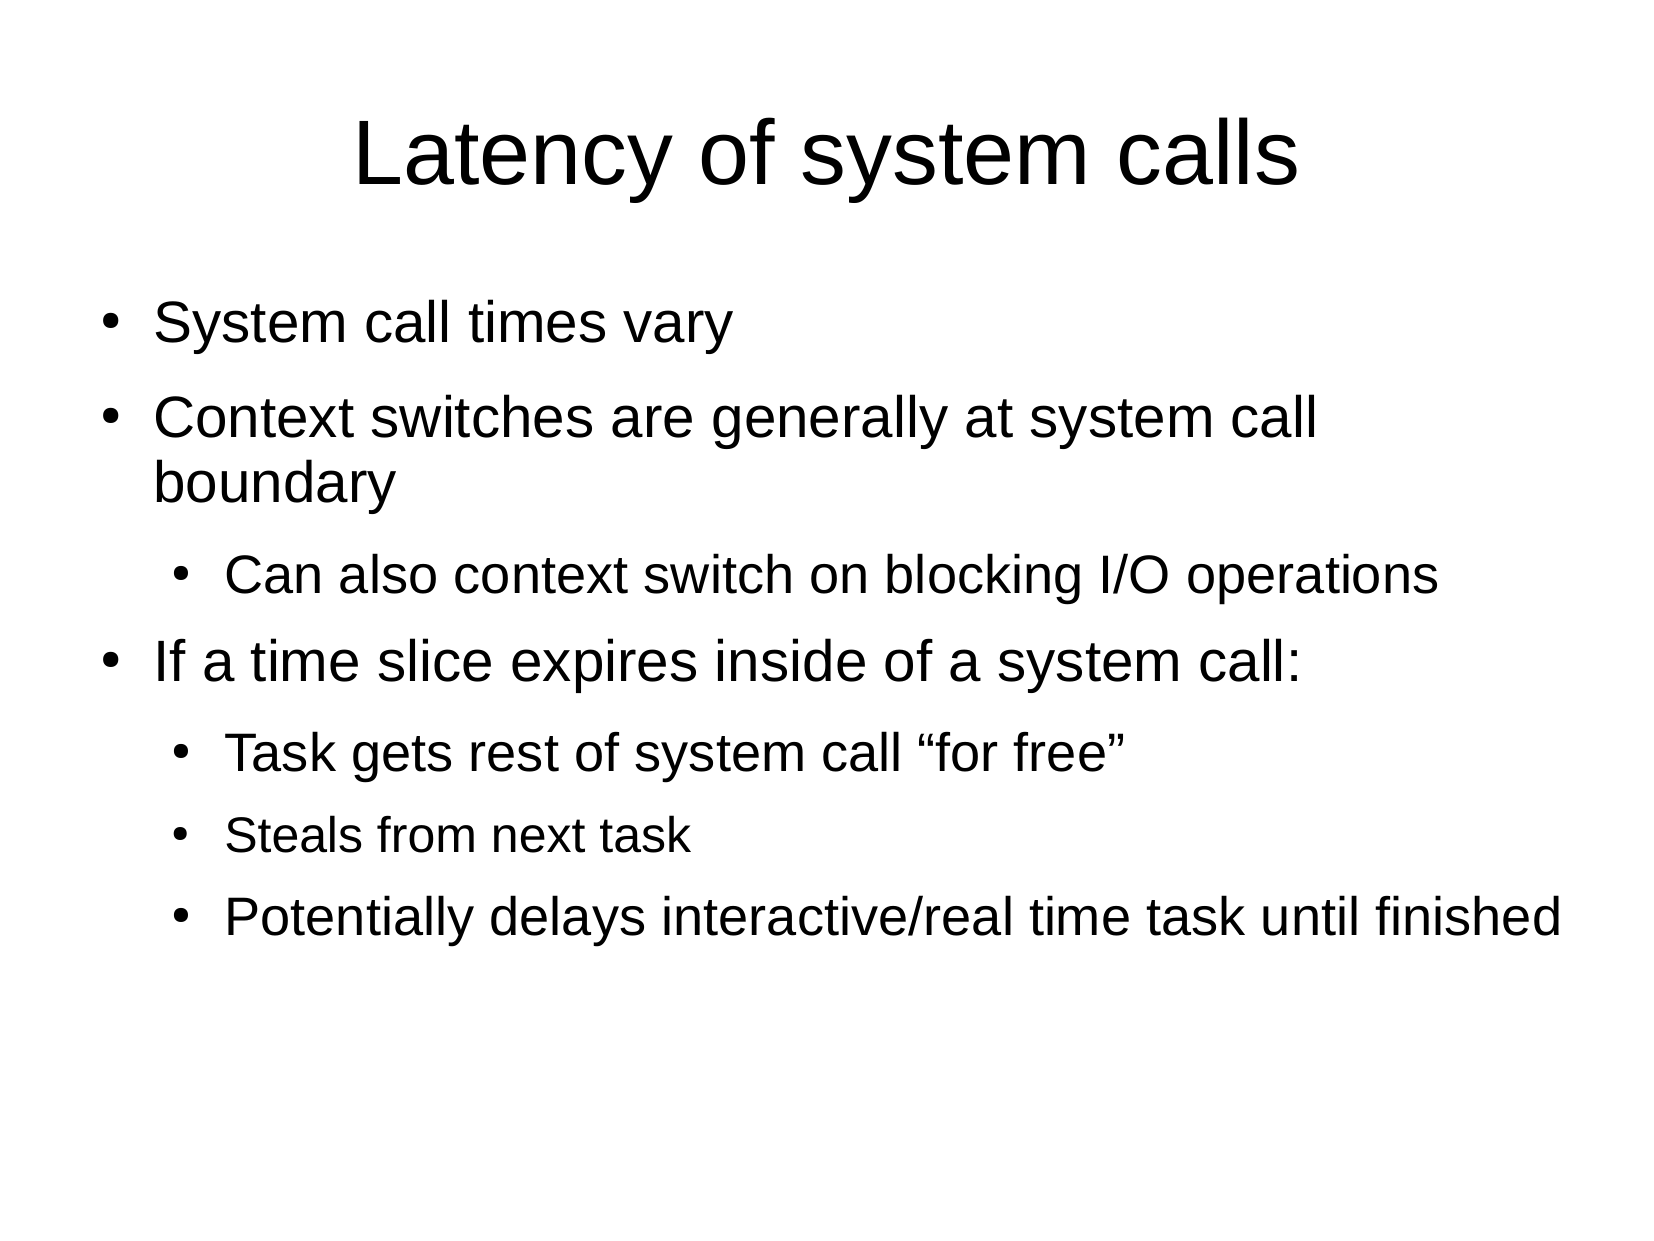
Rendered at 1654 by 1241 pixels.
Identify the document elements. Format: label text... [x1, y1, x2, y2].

title Latency of system calls [82, 49, 1571, 257]
list System call times vary Context switches are generally at system call boundary Can also context switch on blocking I/O operations If a time slice expires inside of a system call: Task gets rest of system call “for free” Steals from next task Potentially delays interactive/real time task until finished [82, 290, 1571, 1010]
